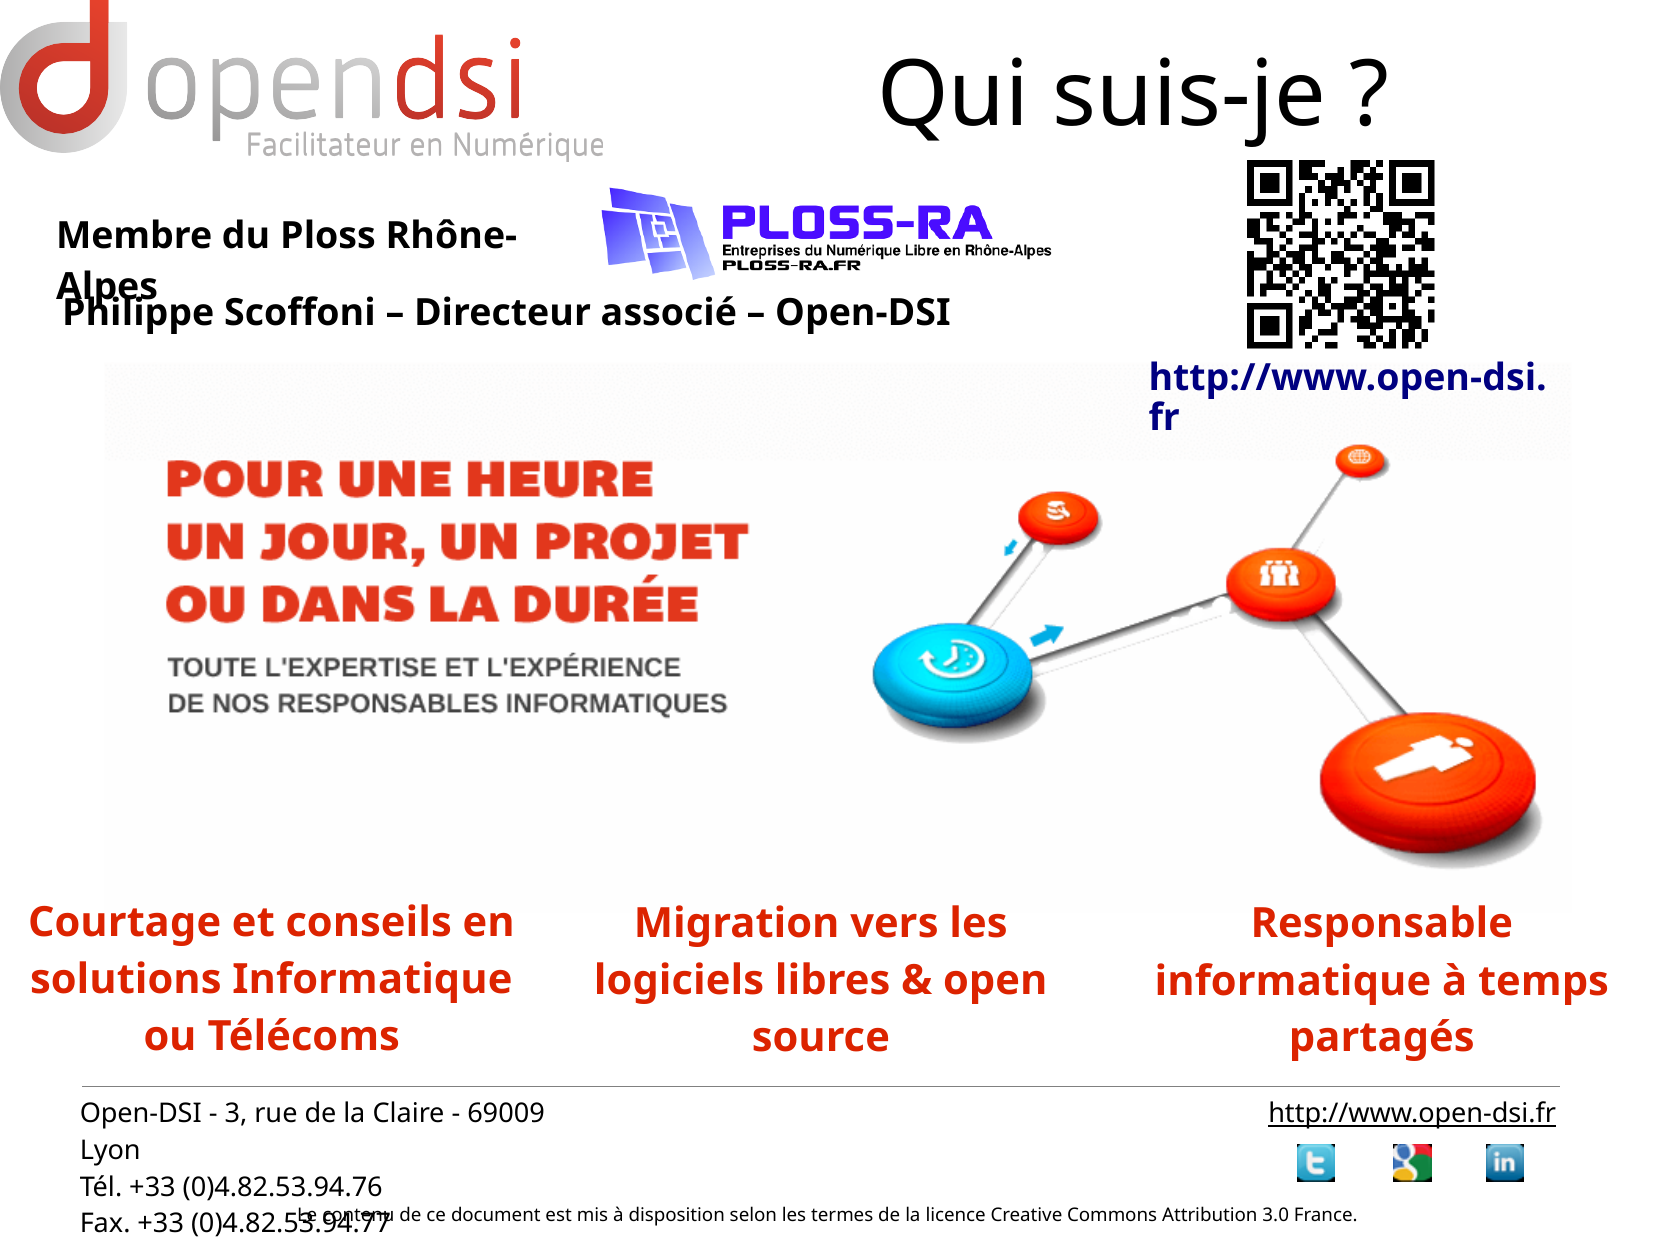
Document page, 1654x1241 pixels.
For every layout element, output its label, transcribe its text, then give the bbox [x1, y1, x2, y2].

picture [104, 362, 1572, 913]
picture [0, 0, 603, 163]
picture [1297, 1144, 1335, 1182]
title Qui suis-je ? [614, 13, 1654, 166]
text_box http://www.open-dsi.fr [1133, 342, 1572, 402]
text_box Philippe Scoffoni – Directeur associé – Open-DSI [47, 278, 1075, 337]
picture [596, 183, 1055, 283]
picture [1393, 1144, 1432, 1182]
picture [1486, 1144, 1524, 1173]
text_box Migration vers les logiciels libres & open source [549, 885, 1093, 999]
picture [1234, 147, 1447, 342]
text_box Courtage et conseils en solutions Informatique ou Télécoms [0, 884, 544, 1046]
picture [1486, 1177, 1524, 1182]
text_box Membre du Ploss Rhône-Alpes [41, 201, 595, 260]
text_box Responsable informatique à temps partagés [1110, 885, 1654, 999]
